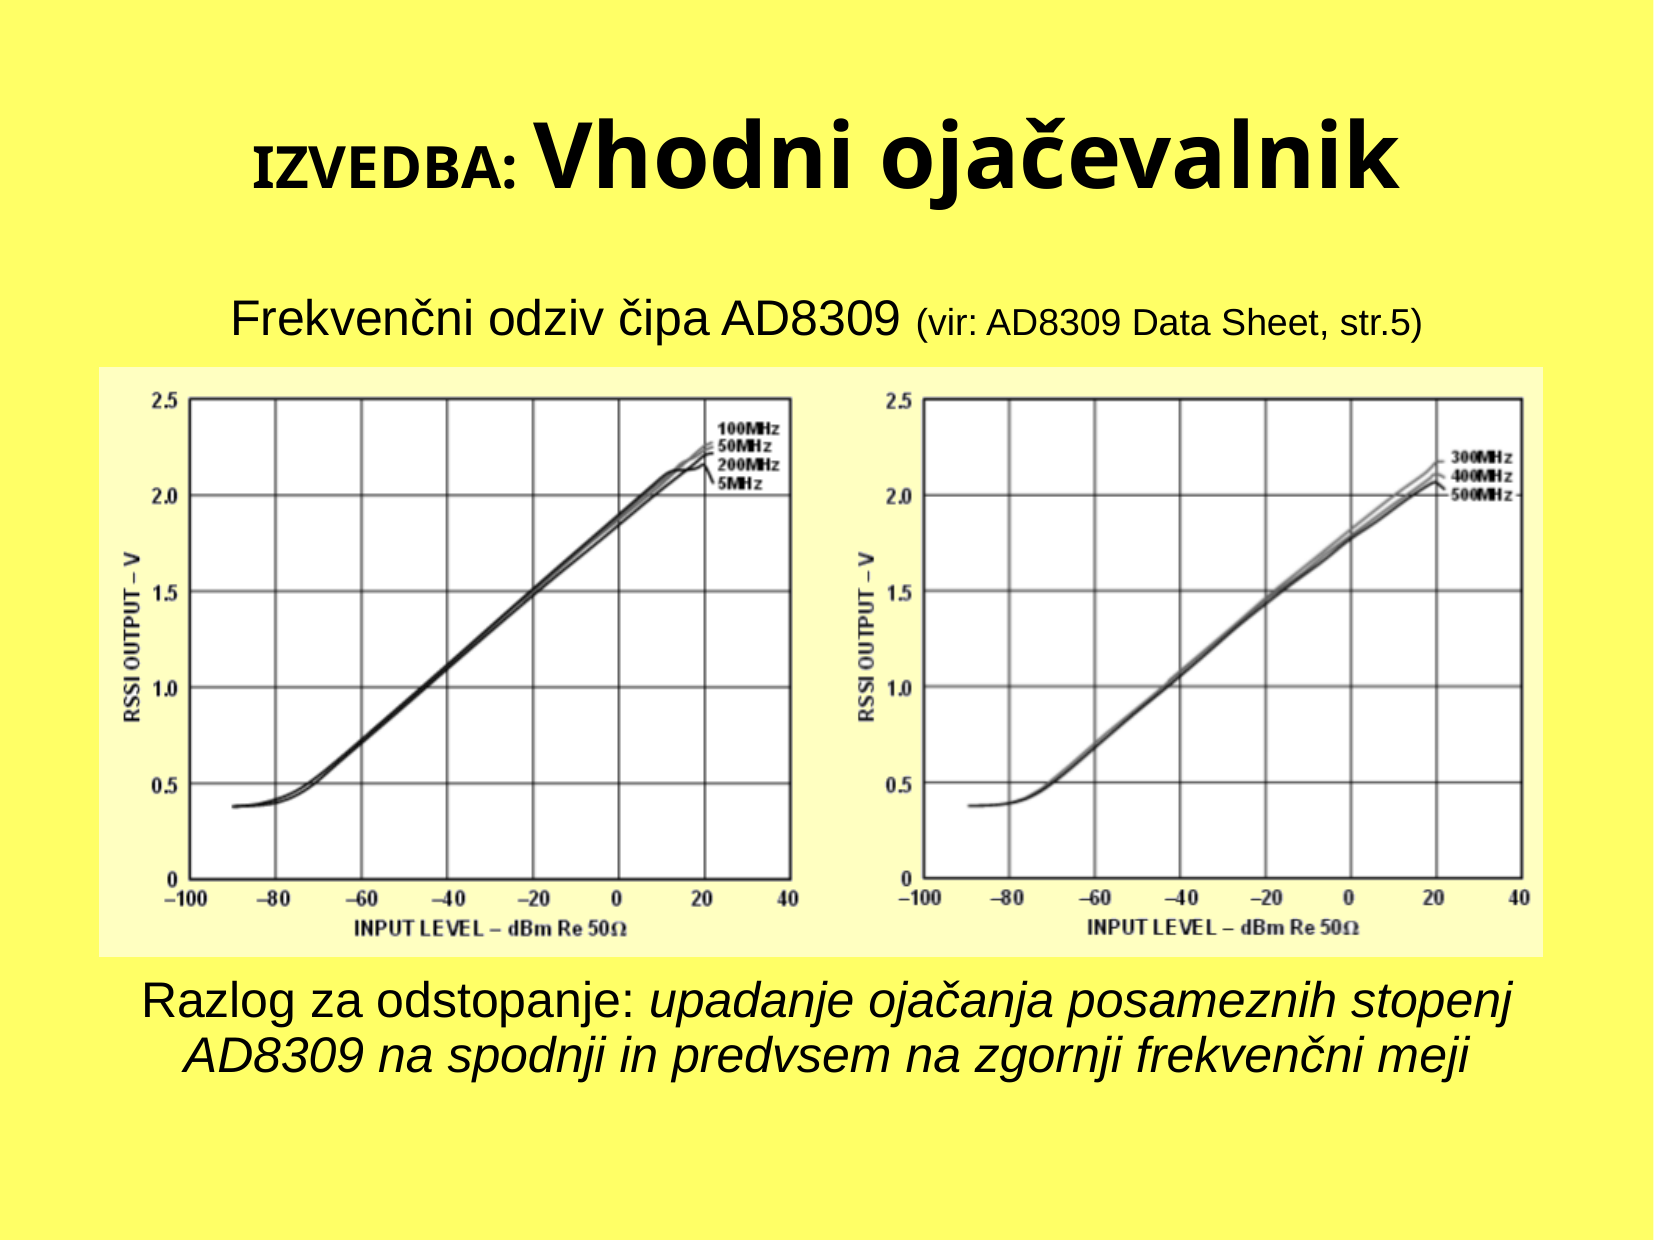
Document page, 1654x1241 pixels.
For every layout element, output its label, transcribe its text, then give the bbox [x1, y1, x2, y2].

list Frekvenčni odziv čipa AD8309 (vir: AD8309 Data Sheet, str.5) Razlog za odstopanje: upadanje ojačanja posameznih stopenj AD8309 na spodnji in predvsem na zgornji frekvenčni meji [82, 290, 1571, 1109]
title IZVEDBA: Vhodni ojačevalnik [82, 49, 1571, 257]
picture [99, 367, 1543, 957]
